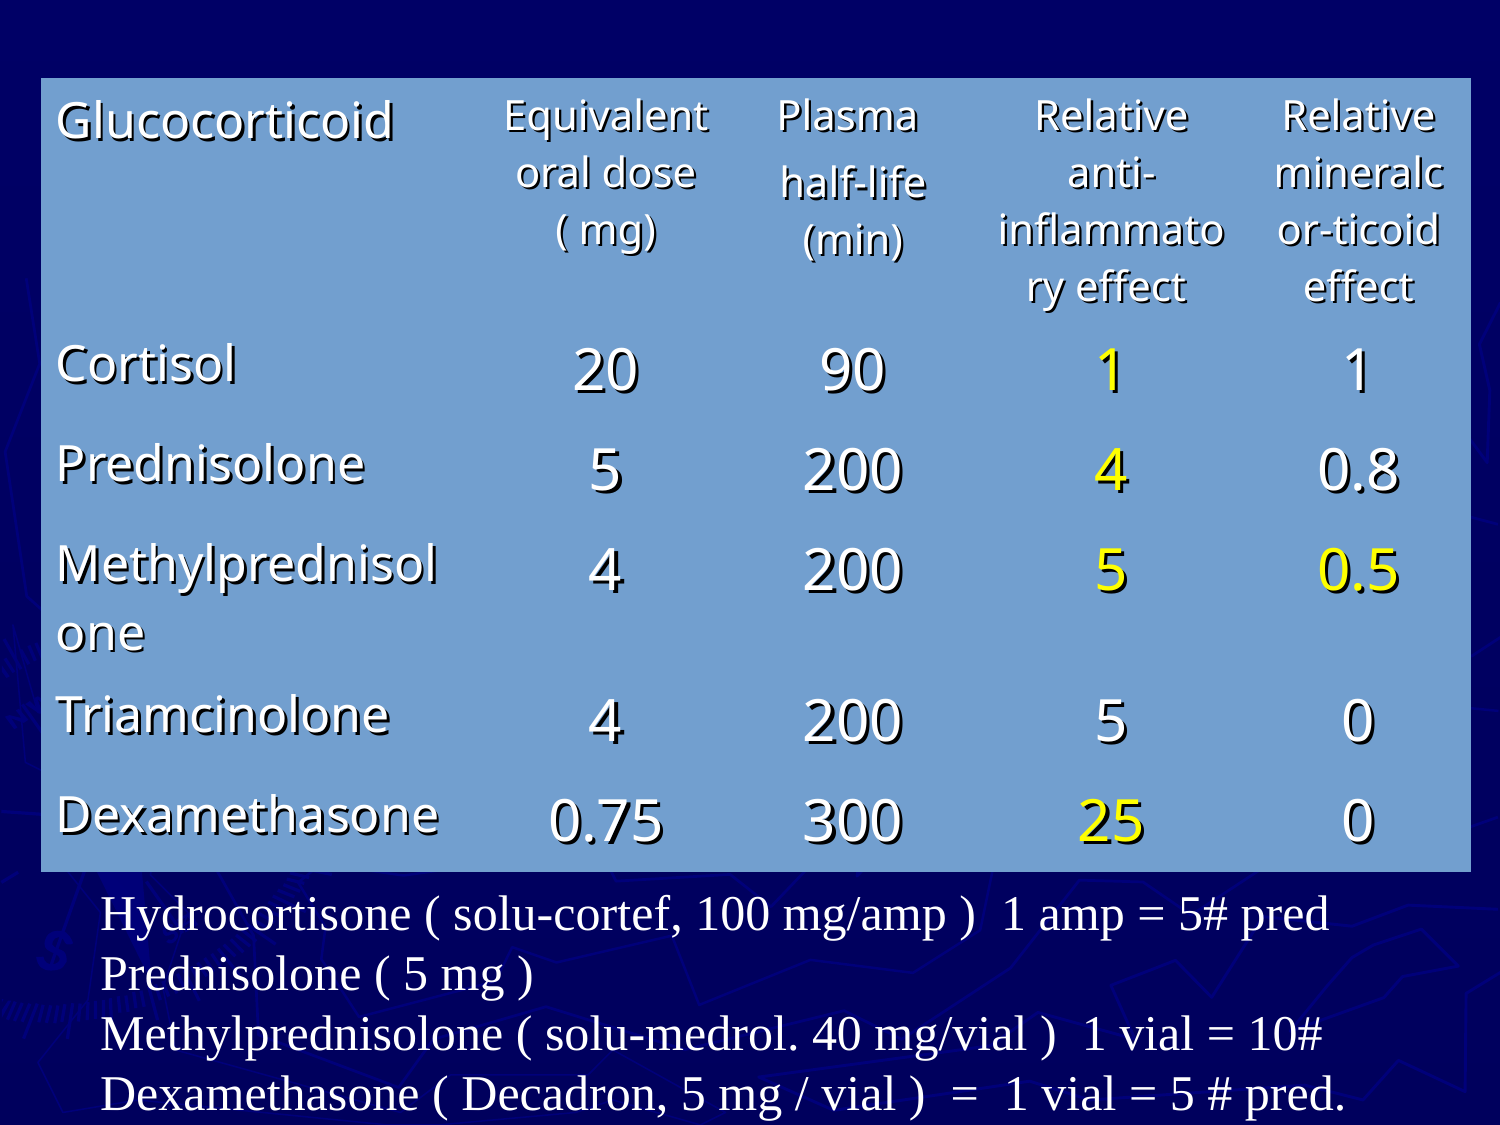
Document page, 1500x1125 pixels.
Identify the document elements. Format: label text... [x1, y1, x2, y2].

table_cell 0.75 [482, 772, 729, 872]
table_cell Methylprednisolone [41, 521, 482, 672]
table_cell 5 [482, 421, 729, 521]
table_cell 200 [729, 521, 976, 672]
table_cell 0.5 [1246, 521, 1471, 672]
table_cell 4 [976, 421, 1246, 521]
table_cell 25 [976, 772, 1246, 872]
table_cell 1 [976, 321, 1246, 421]
table_header Relative mineralcor-ticoid effect [1246, 78, 1471, 321]
table_cell 300 [729, 772, 976, 872]
table_cell 200 [729, 672, 976, 772]
table_cell Triamcinolone [41, 672, 482, 772]
table_cell 5 [976, 521, 1246, 672]
table_cell Prednisolone [41, 421, 482, 521]
table_header Glucocorticoid [41, 78, 482, 321]
table_cell 200 [729, 421, 976, 521]
table_cell 4 [482, 521, 729, 672]
table_cell 0.8 [1246, 421, 1471, 521]
table_cell 4 [482, 672, 729, 772]
table_header Relative anti-inflammatory effect [976, 78, 1246, 321]
table_header Plasma half-life (min) [729, 78, 976, 321]
table_cell 0 [1246, 772, 1471, 872]
table_cell Cortisol [41, 321, 482, 421]
table_cell 20 [482, 321, 729, 421]
table_cell 0 [1246, 672, 1471, 772]
table_cell 90 [729, 321, 976, 421]
table_cell 5 [976, 672, 1246, 772]
table_cell Dexamethasone [41, 772, 482, 872]
table_header Equivalent oral dose ( mg) [482, 78, 729, 321]
text_box Hydrocortisone ( solu-cortef, 100 mg/amp ) 1 amp = 5# pred Prednisolone ( 5 mg ) Methylprednisolone ( solu-medrol. 40 mg/vial ) 1 vial = 10# Dexamethasone ( Decadron, 5 mg / vial ) = 1 vial = 5 # pred. [85, 872, 1361, 1125]
table_cell 1 [1246, 321, 1471, 421]
